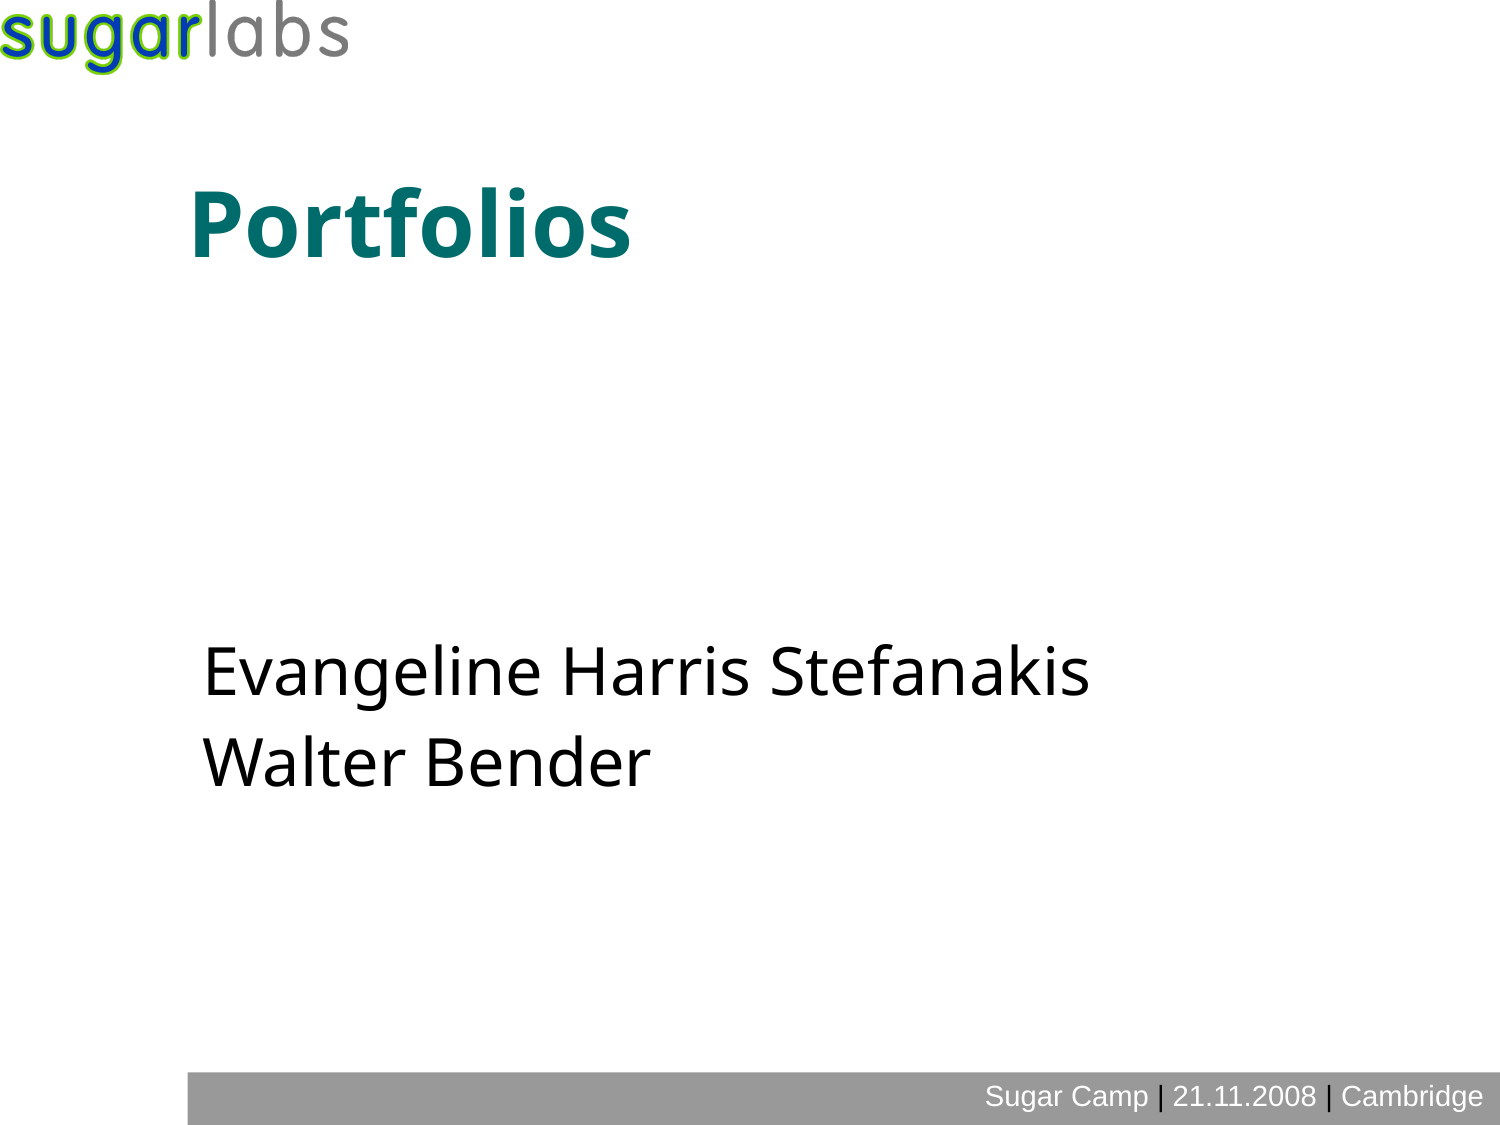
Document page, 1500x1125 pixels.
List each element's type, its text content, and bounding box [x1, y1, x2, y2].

subtitle Evangeline Harris Stefanakis Walter Bender [187, 337, 1500, 1028]
title Portfolios [187, 75, 1462, 348]
picture [0, 0, 348, 75]
